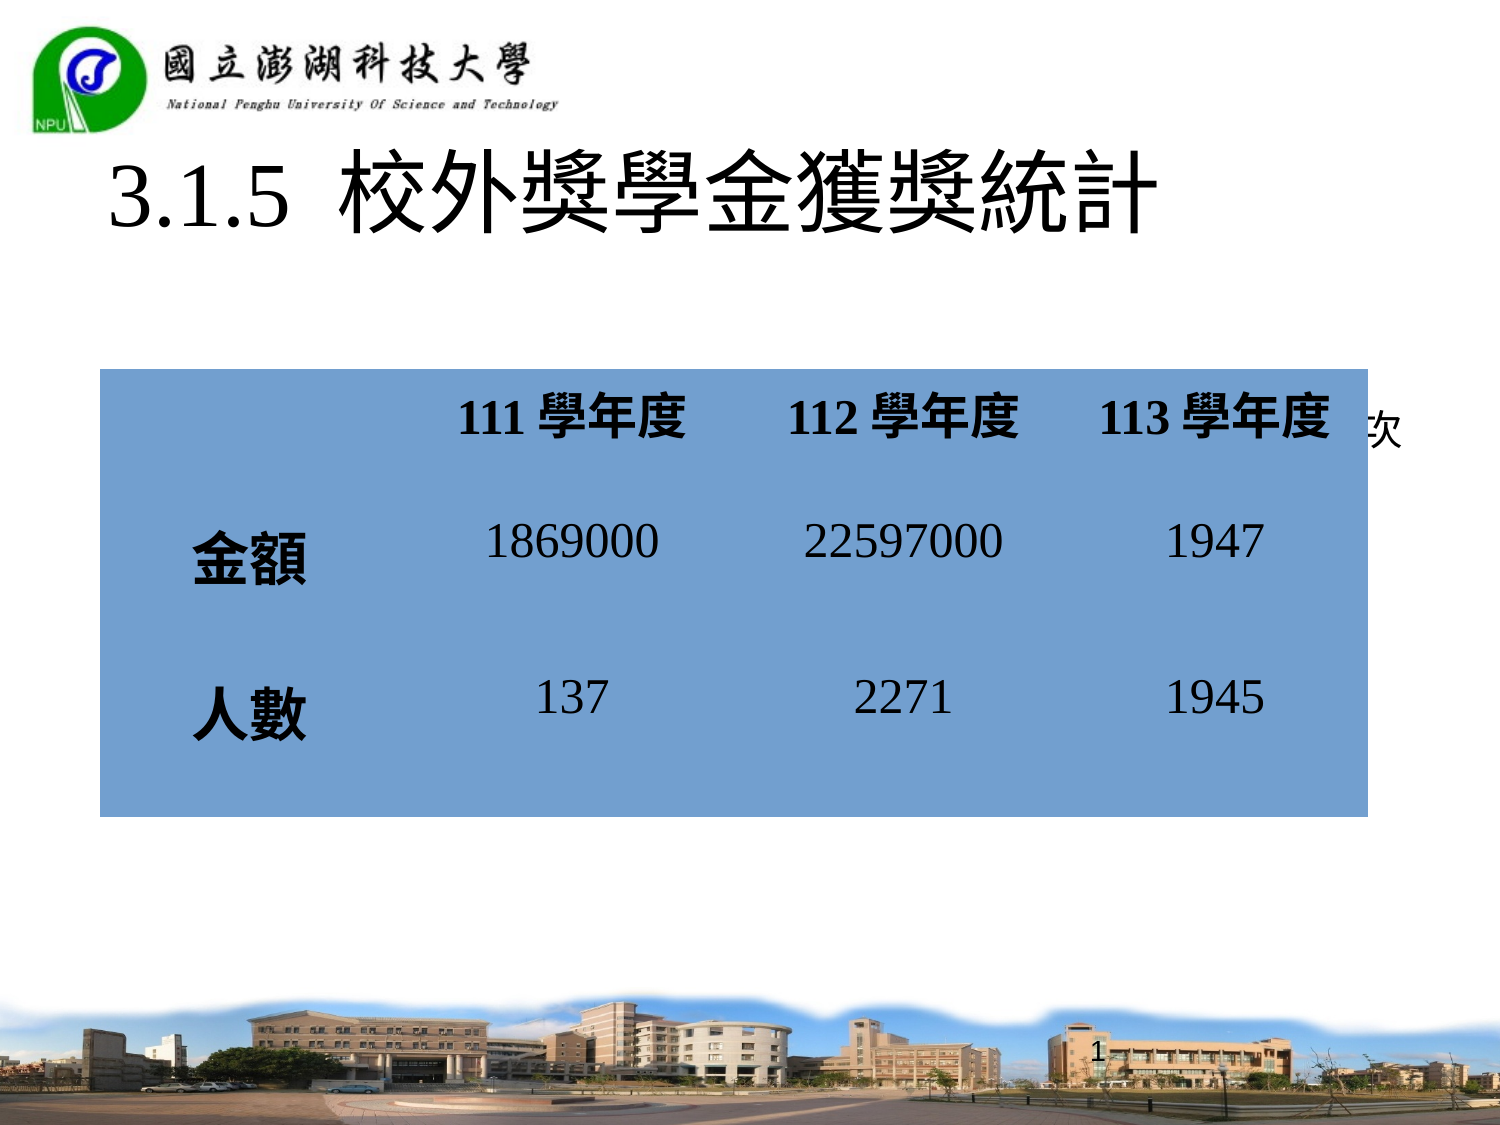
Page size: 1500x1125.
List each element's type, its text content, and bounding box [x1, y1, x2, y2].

table_cell 人數 [100, 662, 399, 817]
table_header 111學年度 [399, 369, 745, 506]
table_cell 1869000 [399, 506, 745, 662]
table_header 113學年度 [1062, 369, 1368, 506]
table_cell 22597000 [745, 506, 1062, 662]
table_cell 金額 [100, 506, 399, 662]
table_cell 2271 [745, 662, 1062, 817]
title 3.1.5 校外獎學金獲獎統計 單位：元/人次 [75, 126, 1426, 315]
table_header [100, 369, 399, 506]
table_cell 1945 [1062, 662, 1368, 817]
table_cell 1947 [1062, 506, 1368, 662]
table_header 112學年度 [745, 369, 1062, 506]
table_cell 137 [399, 662, 745, 817]
